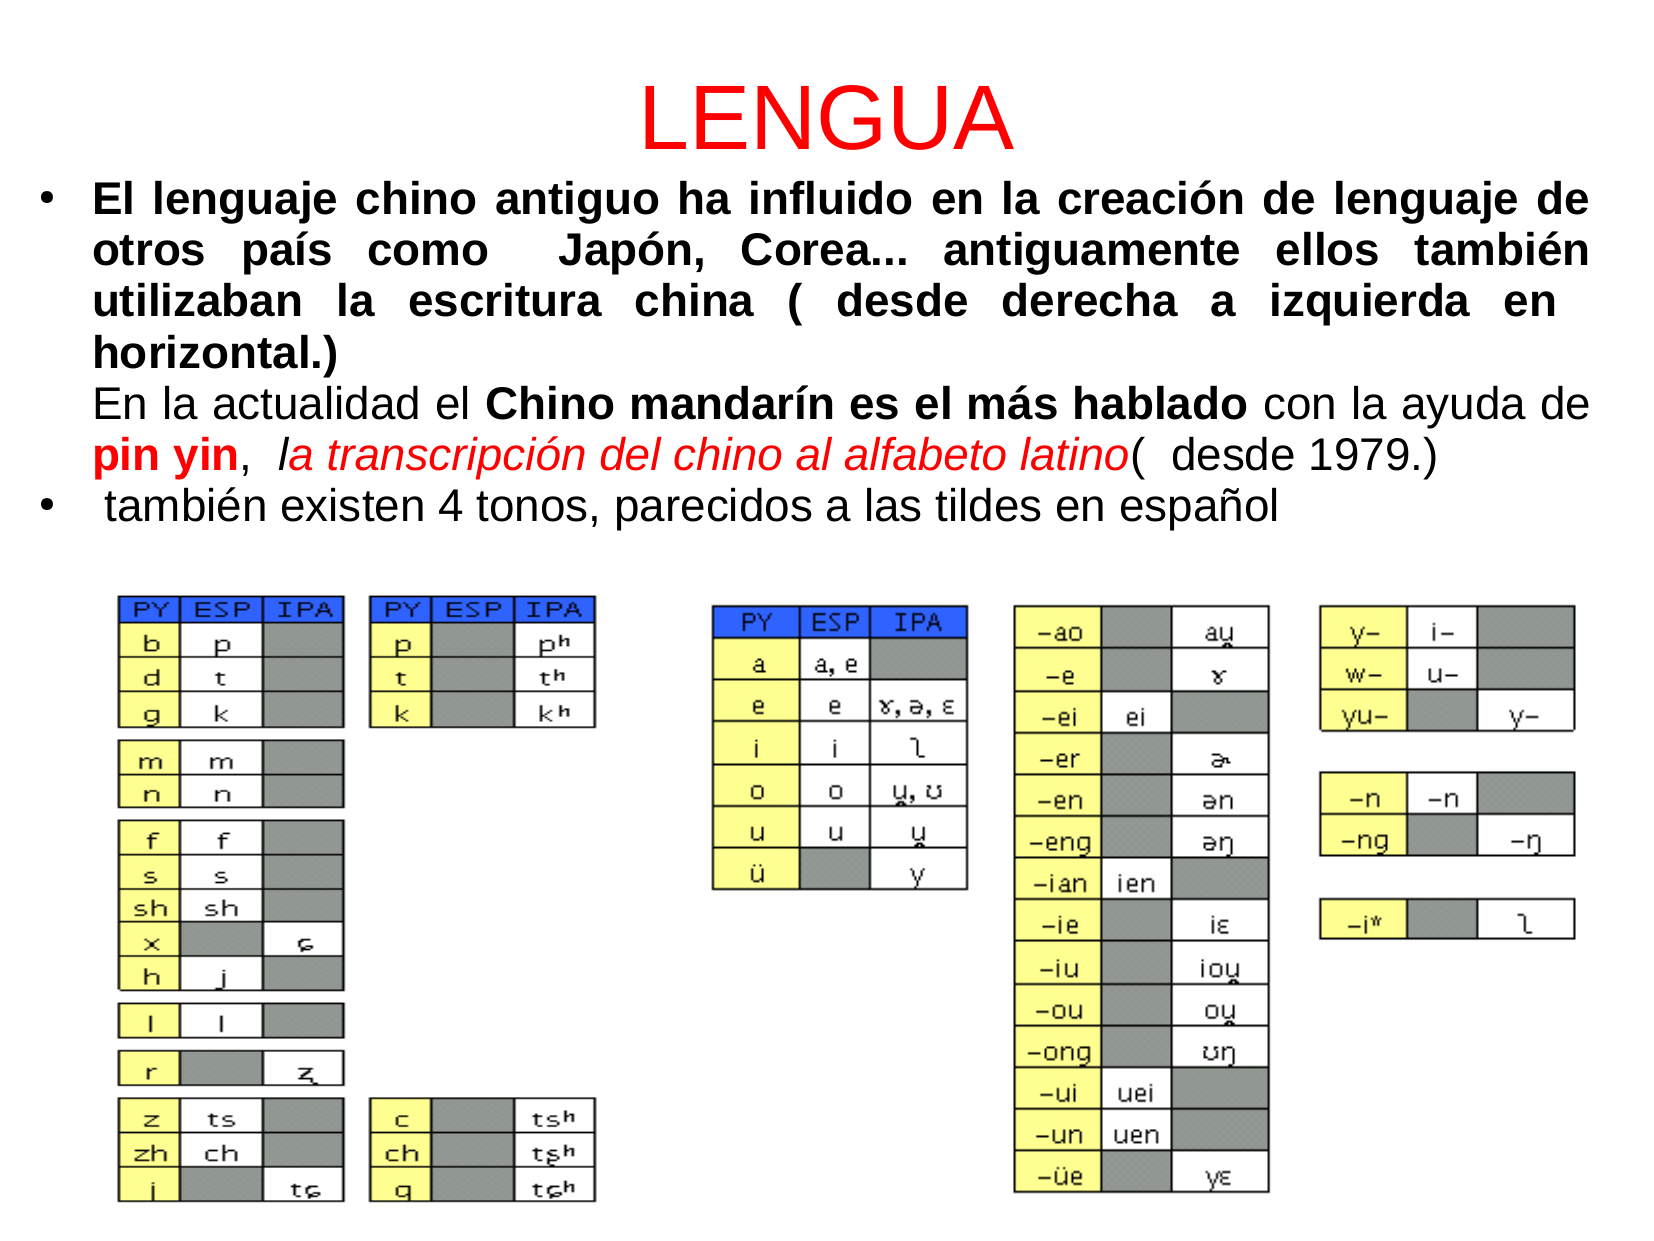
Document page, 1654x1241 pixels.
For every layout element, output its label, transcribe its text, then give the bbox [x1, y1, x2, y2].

picture [698, 578, 1607, 1224]
picture [94, 578, 626, 1217]
title LENGUA [82, 66, 1571, 170]
text_box El lenguaje chino antiguo ha influido en la creación de lenguaje de otros país como Japón, Corea... antiguamente ellos también utilizaban la escritura china ( desde derecha a izquierda en horizontal.) En la actualidad el Chino mandarín es el más hablado con la ayuda de pin yin, la transcripción del chino al alfabeto latino( desde 1979.) también existen 4 tonos, parecidos a las tildes en español . [6, 165, 1607, 1241]
